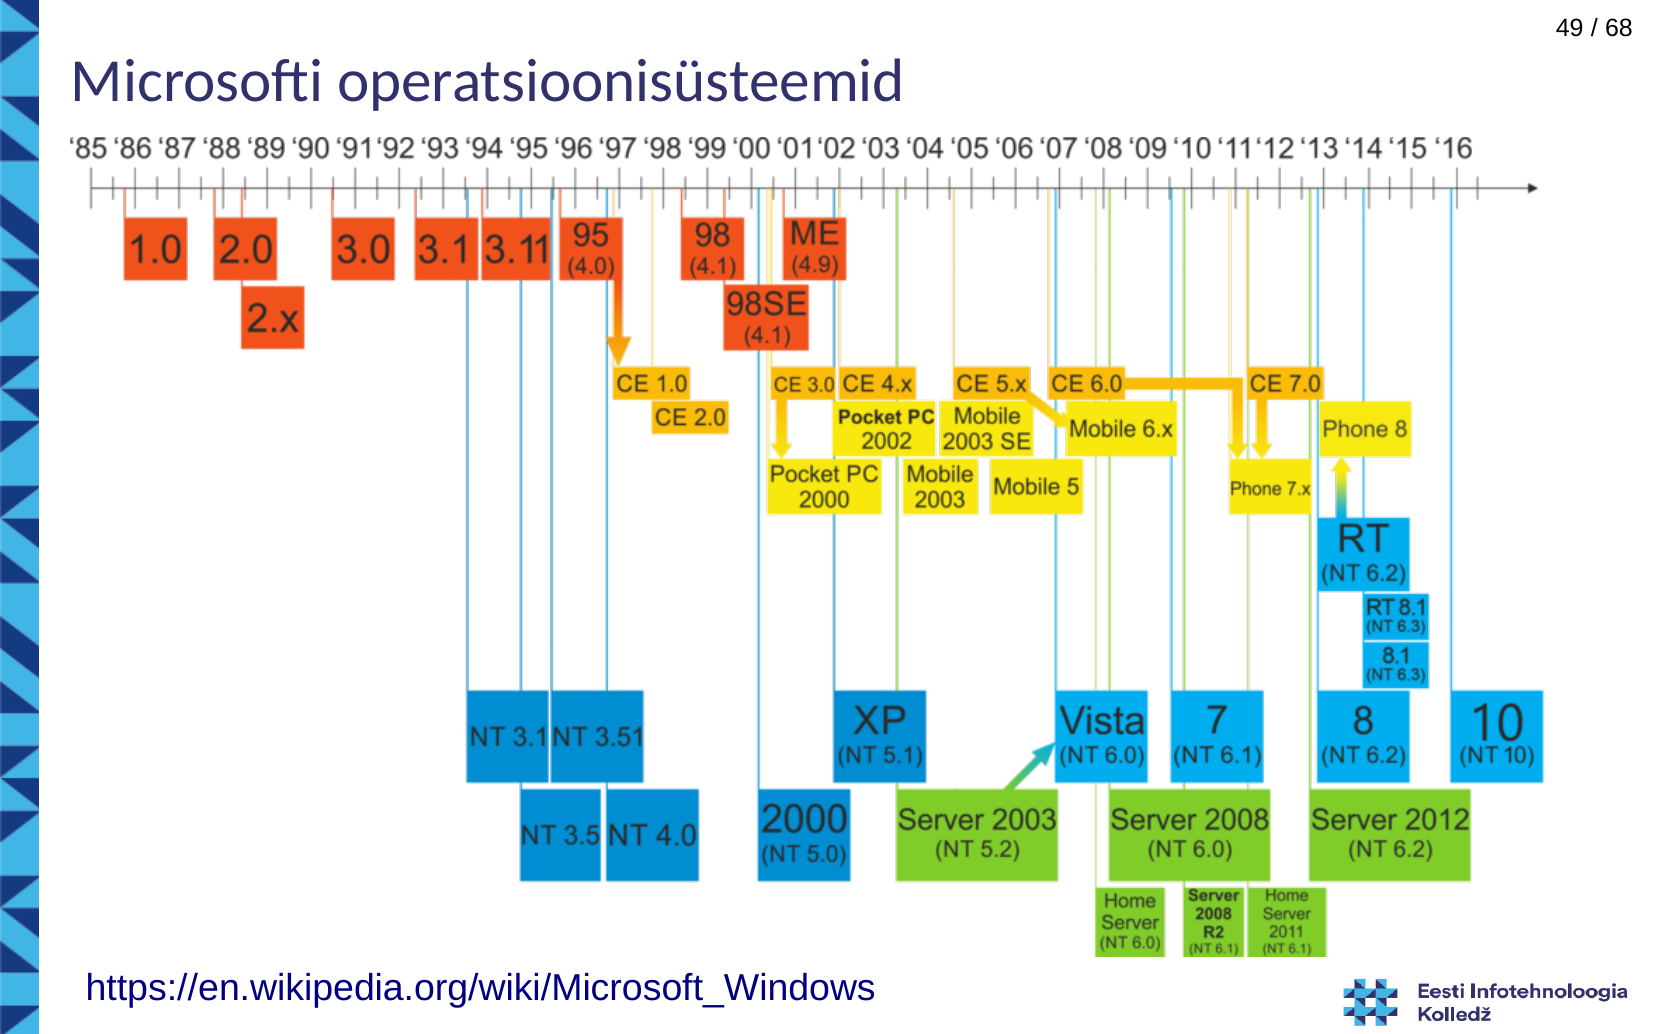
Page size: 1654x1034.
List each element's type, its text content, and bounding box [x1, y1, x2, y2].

picture [70, 137, 1545, 957]
title Microsofti operatsioonisüsteemid [70, 41, 1630, 130]
text_box https://en.wikipedia.org/wiki/Microsoft_Windows [70, 959, 892, 1017]
